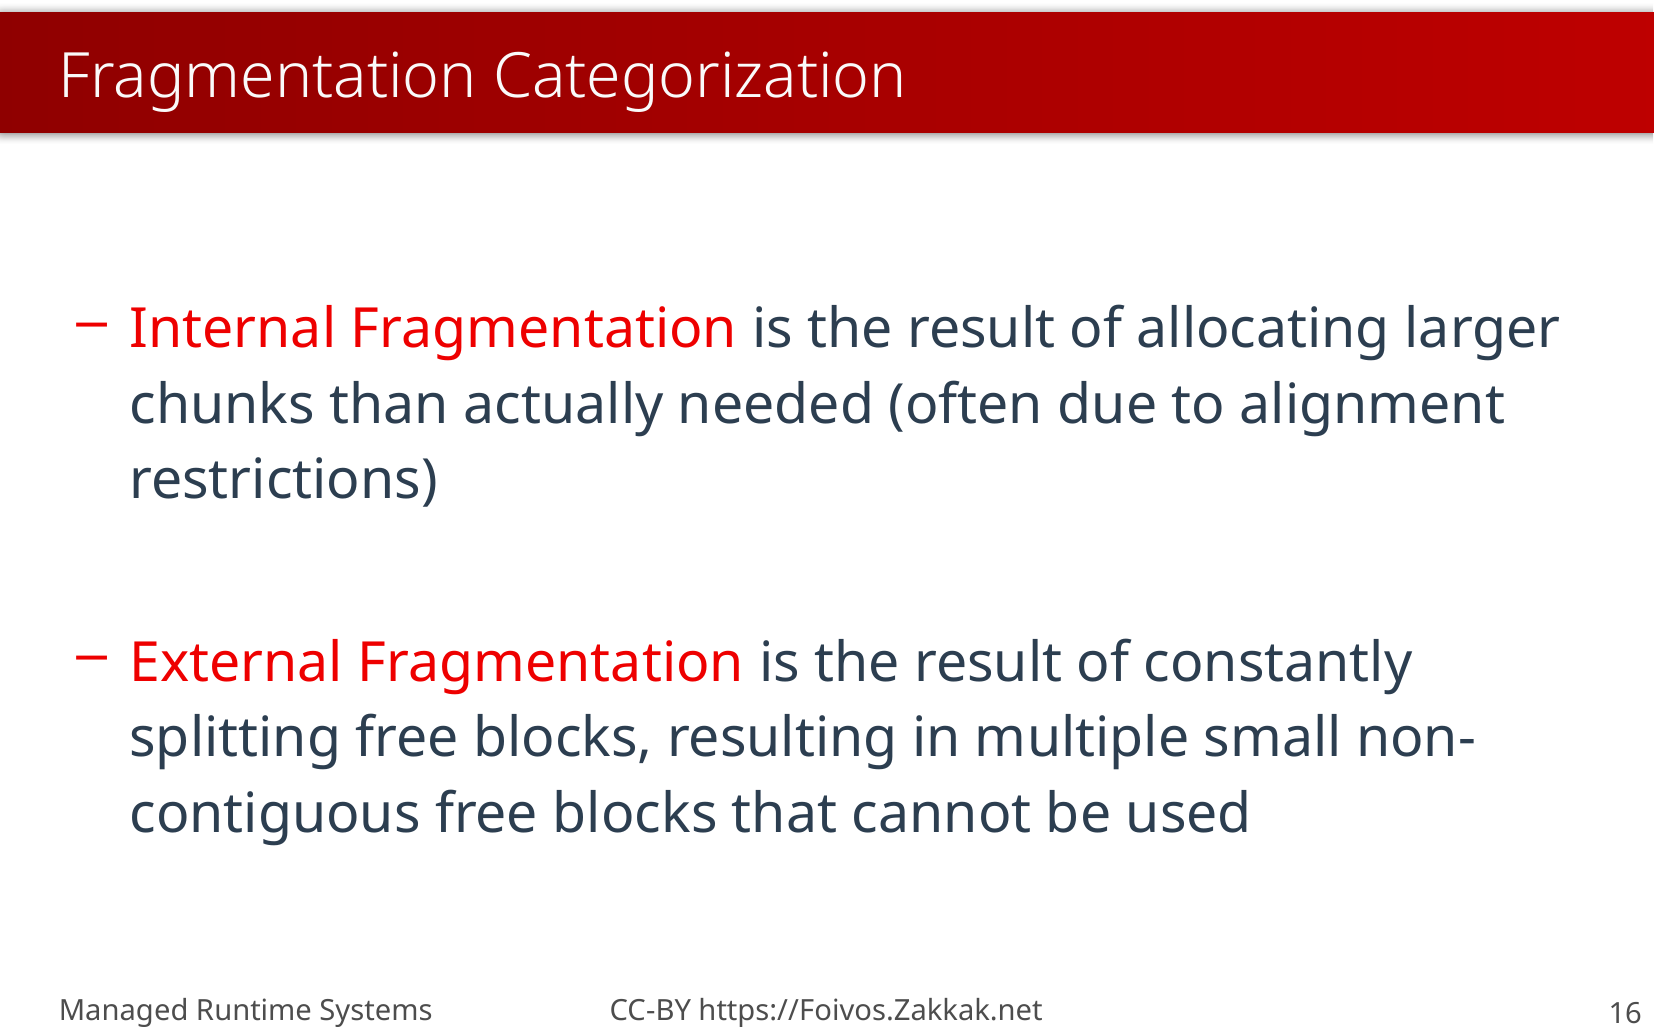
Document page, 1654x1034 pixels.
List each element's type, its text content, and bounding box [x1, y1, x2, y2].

title Fragmentation Categorization [58, 7, 1329, 139]
list Internal Fragmentation is the result of allocating larger chunks than actually needed (often due to alignment restrictions) External Fragmentation is the result of constantly splitting free blocks, resulting in multiple small non-contiguous free blocks that cannot be used [58, 177, 1594, 960]
